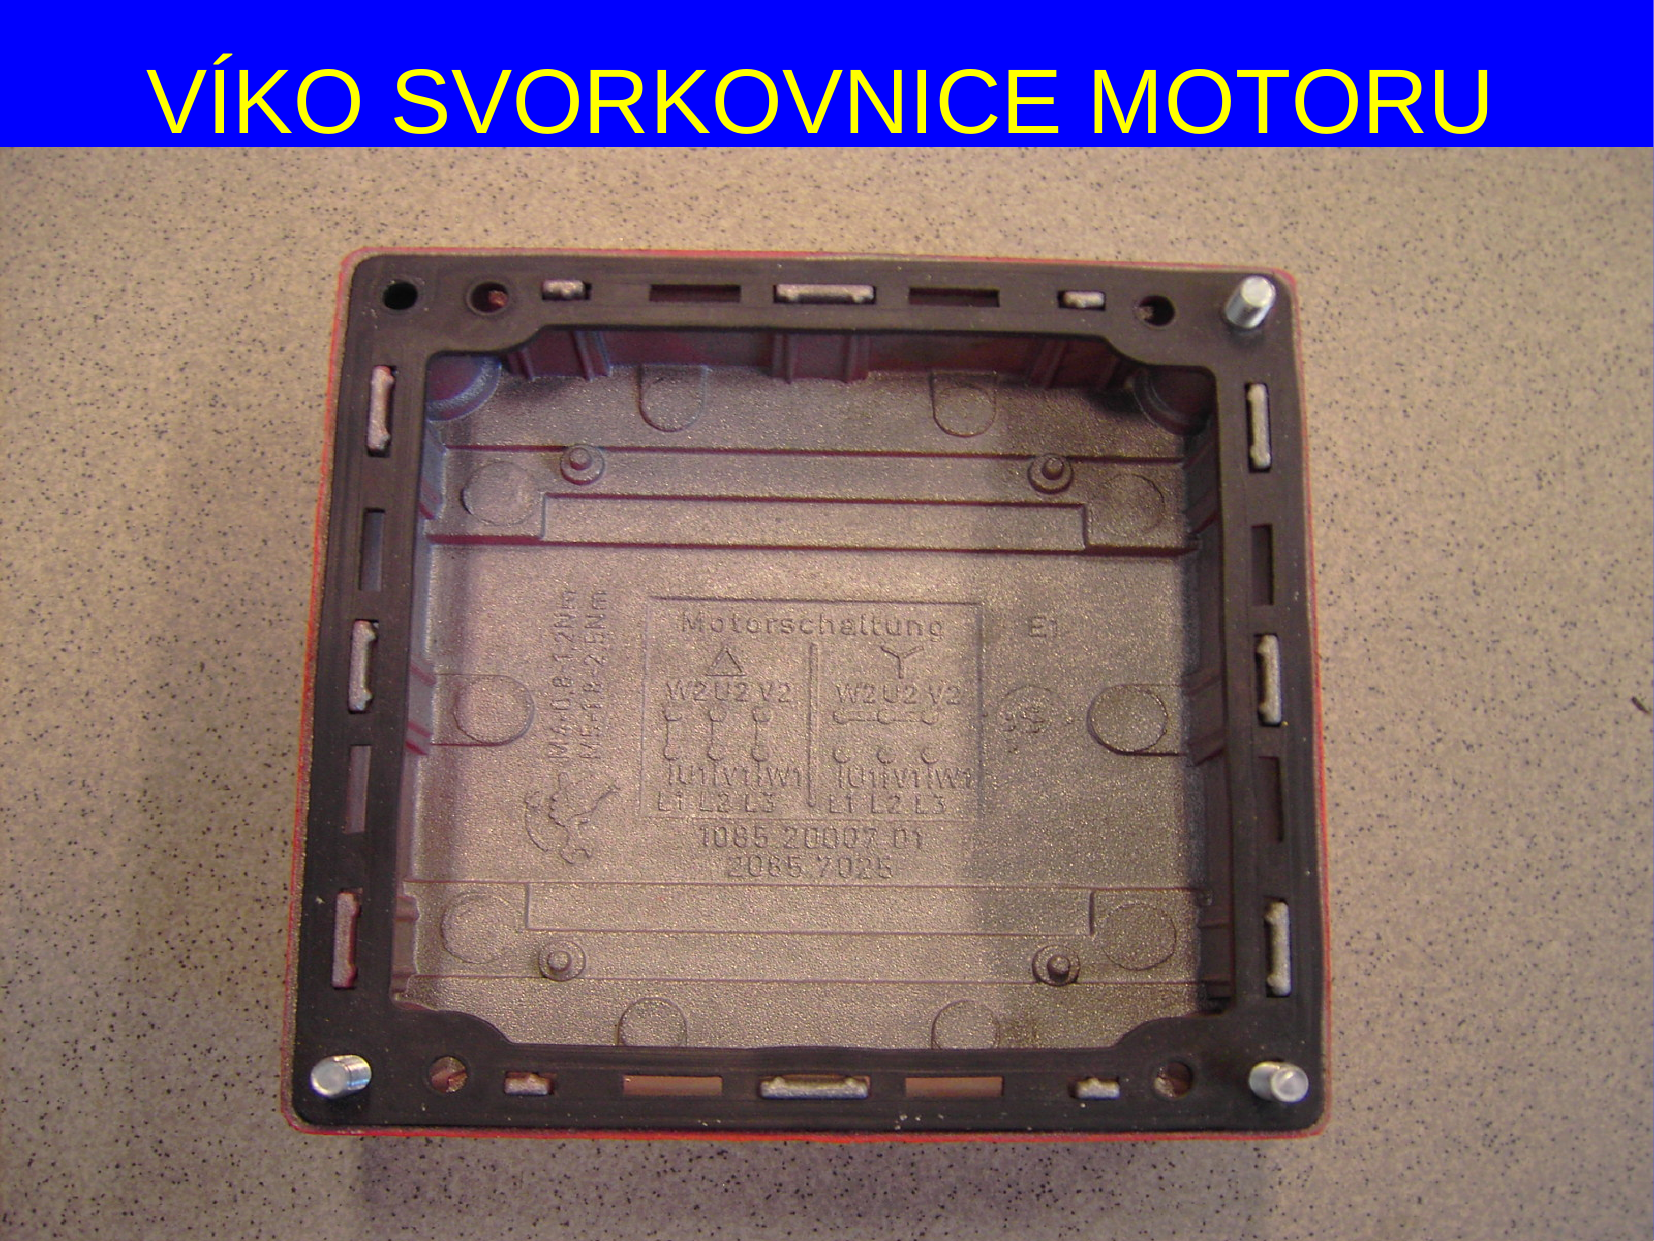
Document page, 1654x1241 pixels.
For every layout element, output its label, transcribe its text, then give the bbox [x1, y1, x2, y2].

title VÍKO SVORKOVNICE MOTORU [78, 0, 1565, 147]
picture [0, 147, 1654, 1241]
